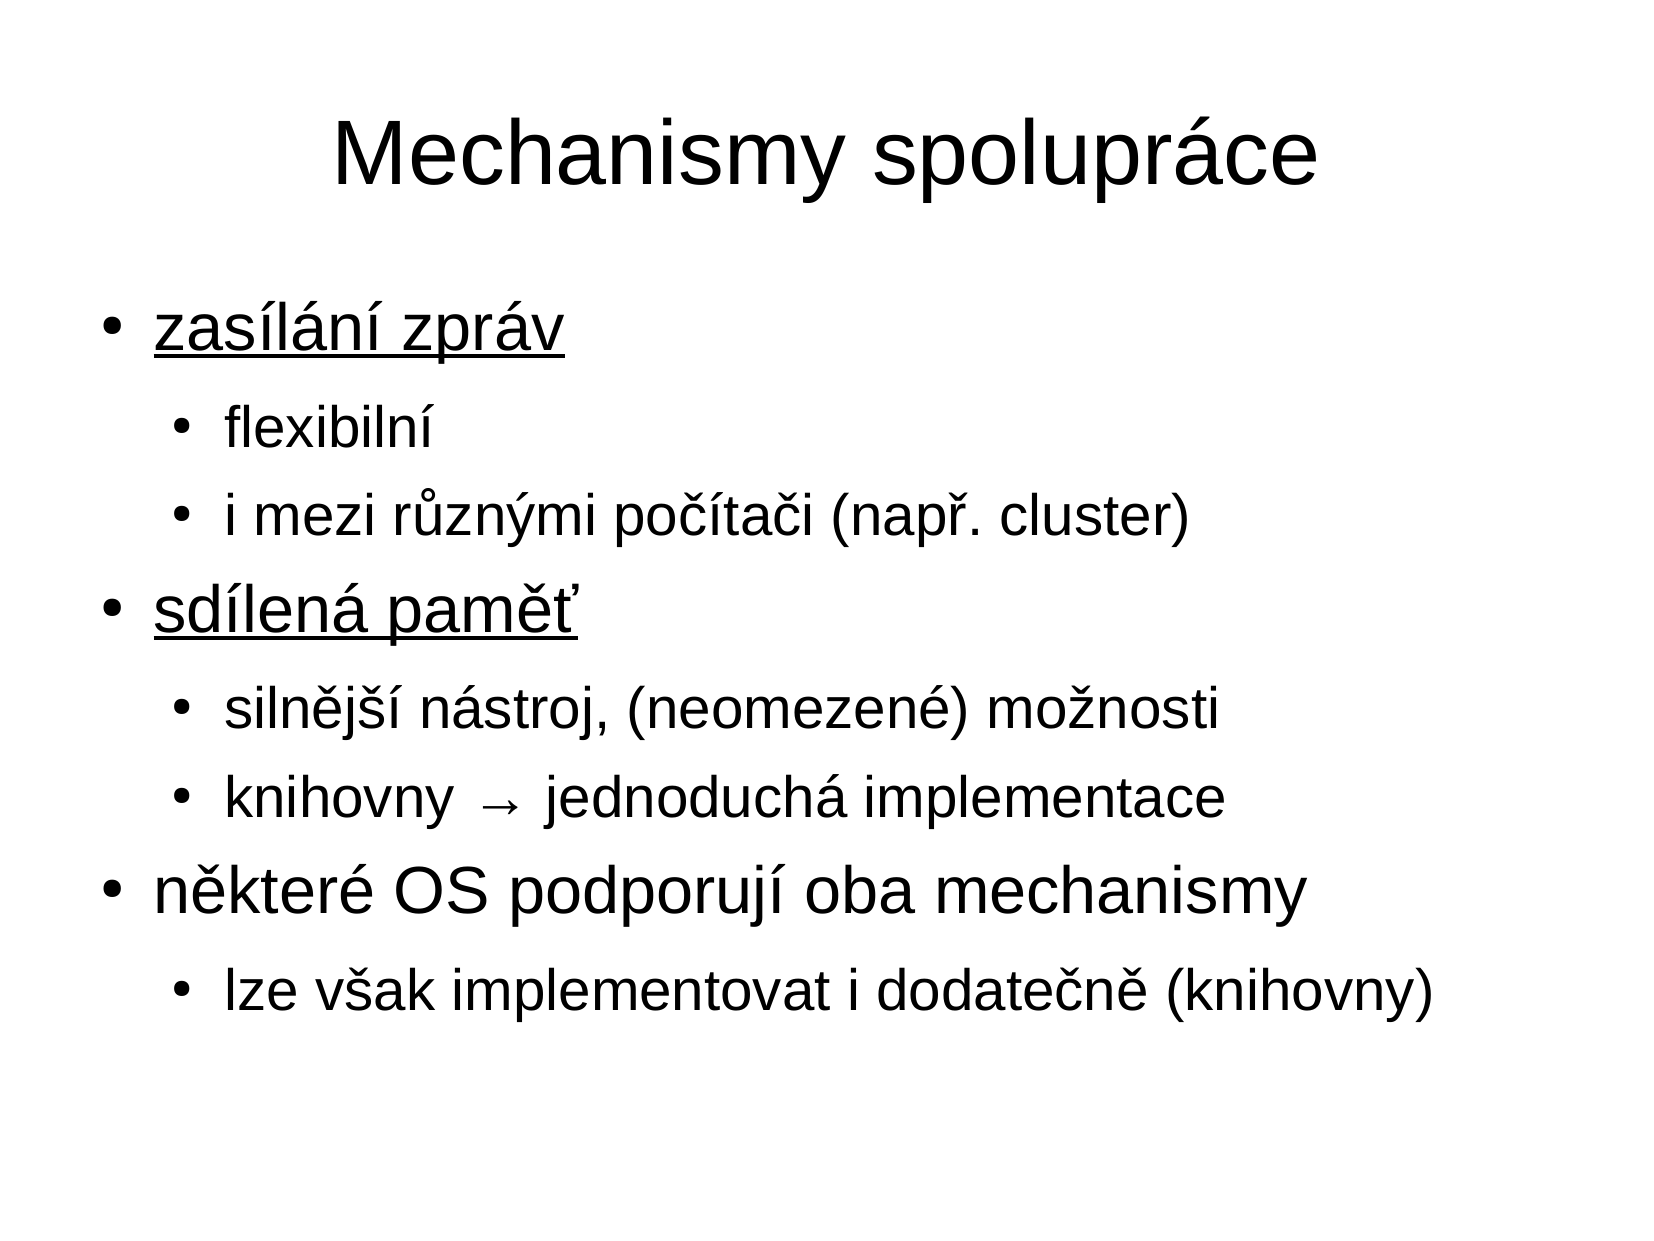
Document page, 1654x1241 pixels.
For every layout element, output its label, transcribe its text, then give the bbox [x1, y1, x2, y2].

list zasílání zpráv flexibilní i mezi různými počítači (např. cluster) sdílená paměť silnější nástroj, (neomezené) možnosti knihovny → jednoduchá implementace některé OS podporují oba mechanismy lze však implementovat i dodatečně (knihovny) [82, 290, 1571, 1094]
title Mechanismy spolupráce [82, 56, 1571, 250]
